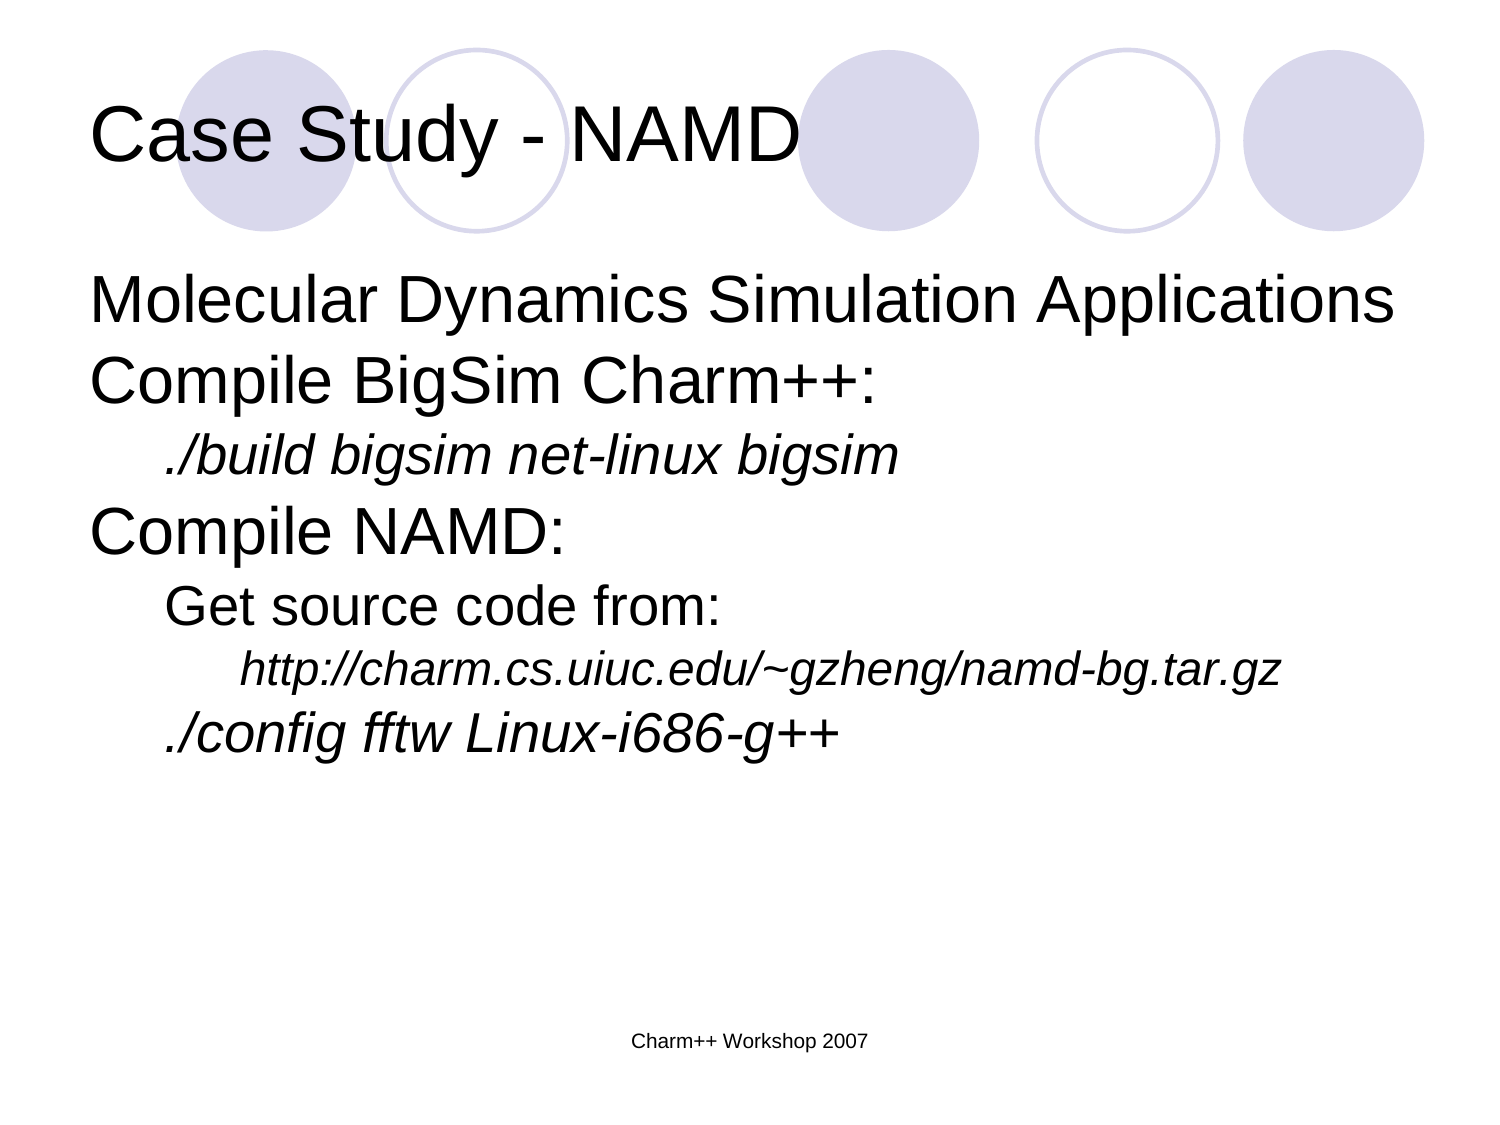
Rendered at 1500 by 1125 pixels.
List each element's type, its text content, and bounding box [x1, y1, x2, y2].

title Case Study - NAMD [75, 45, 1426, 233]
list Molecular Dynamics Simulation Applications Compile BigSim Charm++: ./build bigsim net-linux bigsim Compile NAMD: Get source code from: http://charm.cs.uiuc.edu/~gzheng/namd-bg.tar.gz ./config fftw Linux-i686-g++ [75, 262, 1426, 1006]
